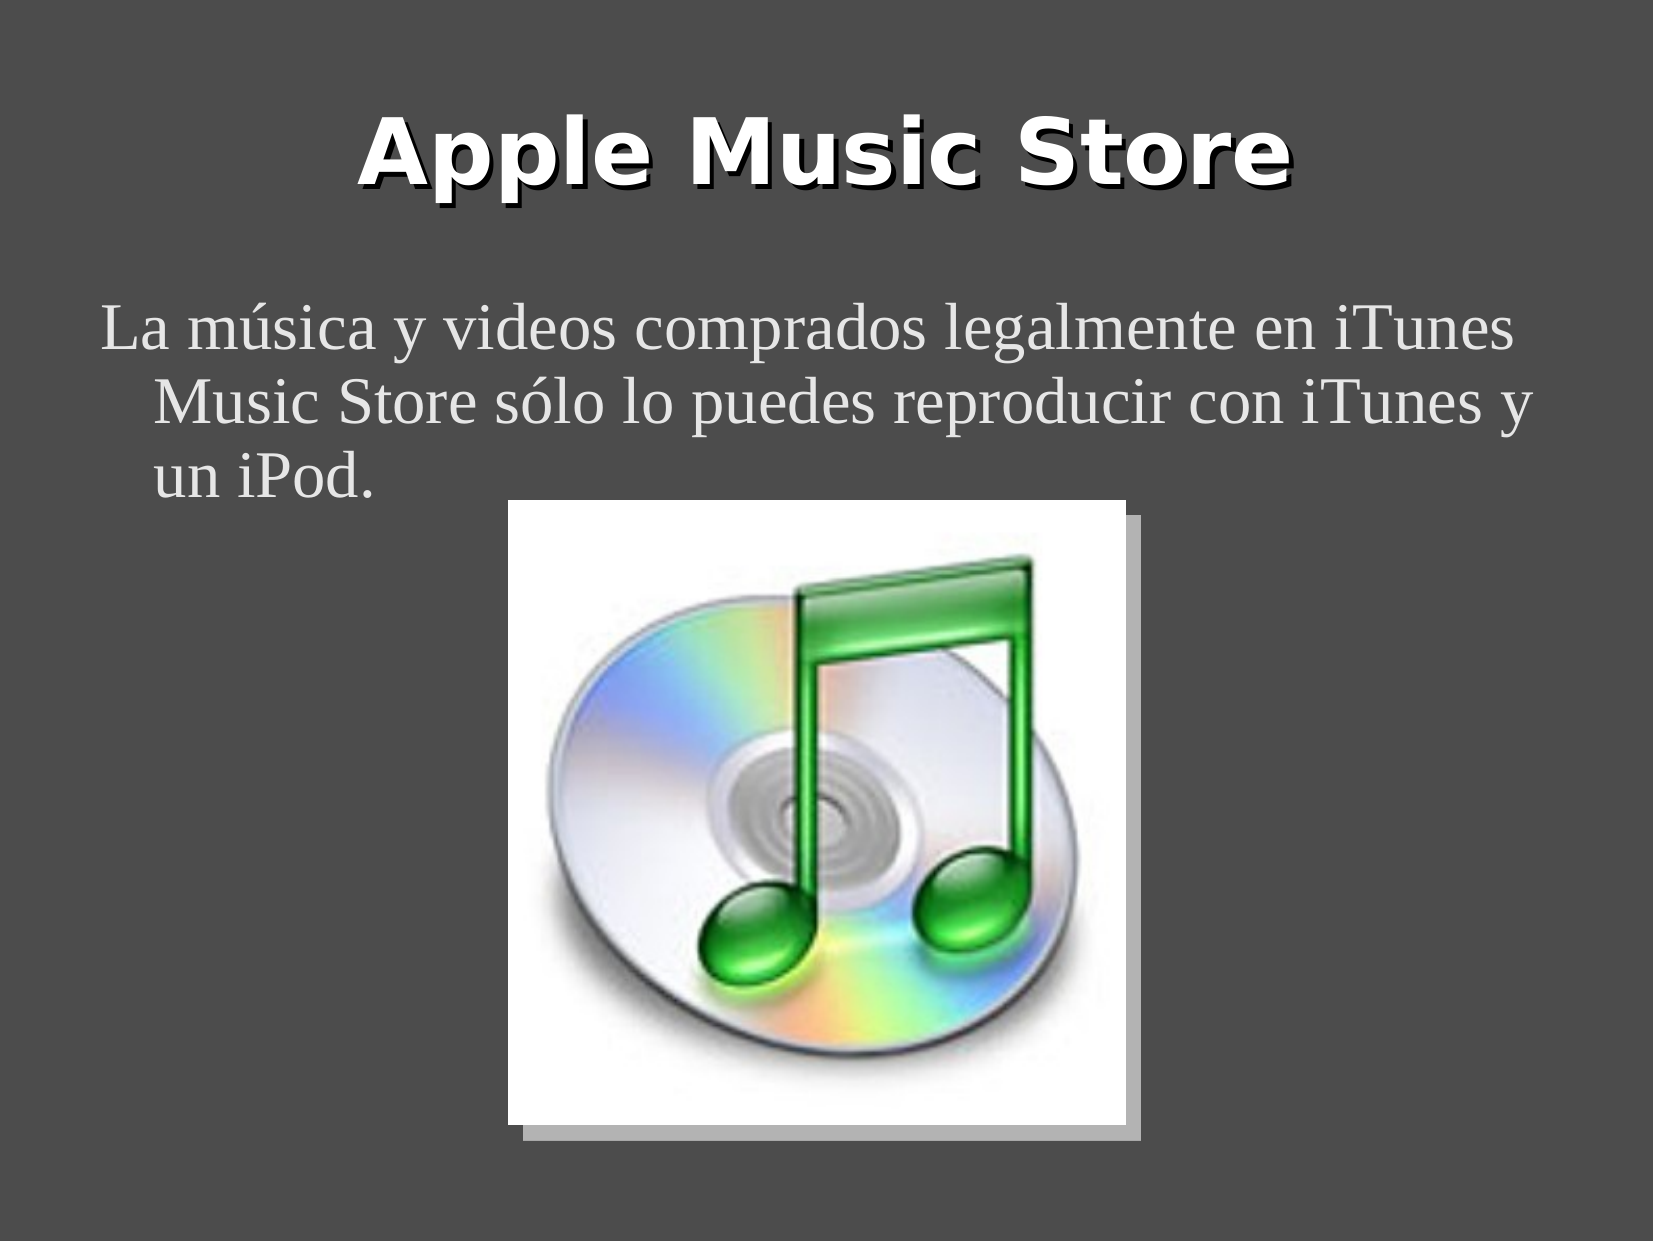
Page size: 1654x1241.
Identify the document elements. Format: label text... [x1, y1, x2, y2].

list La música y videos comprados legalmente en iTunes Music Store sólo lo puedes reproducir con iTunes y un iPod. [82, 290, 1571, 1095]
title Apple Music Store [82, 56, 1571, 250]
picture [508, 500, 1126, 1126]
